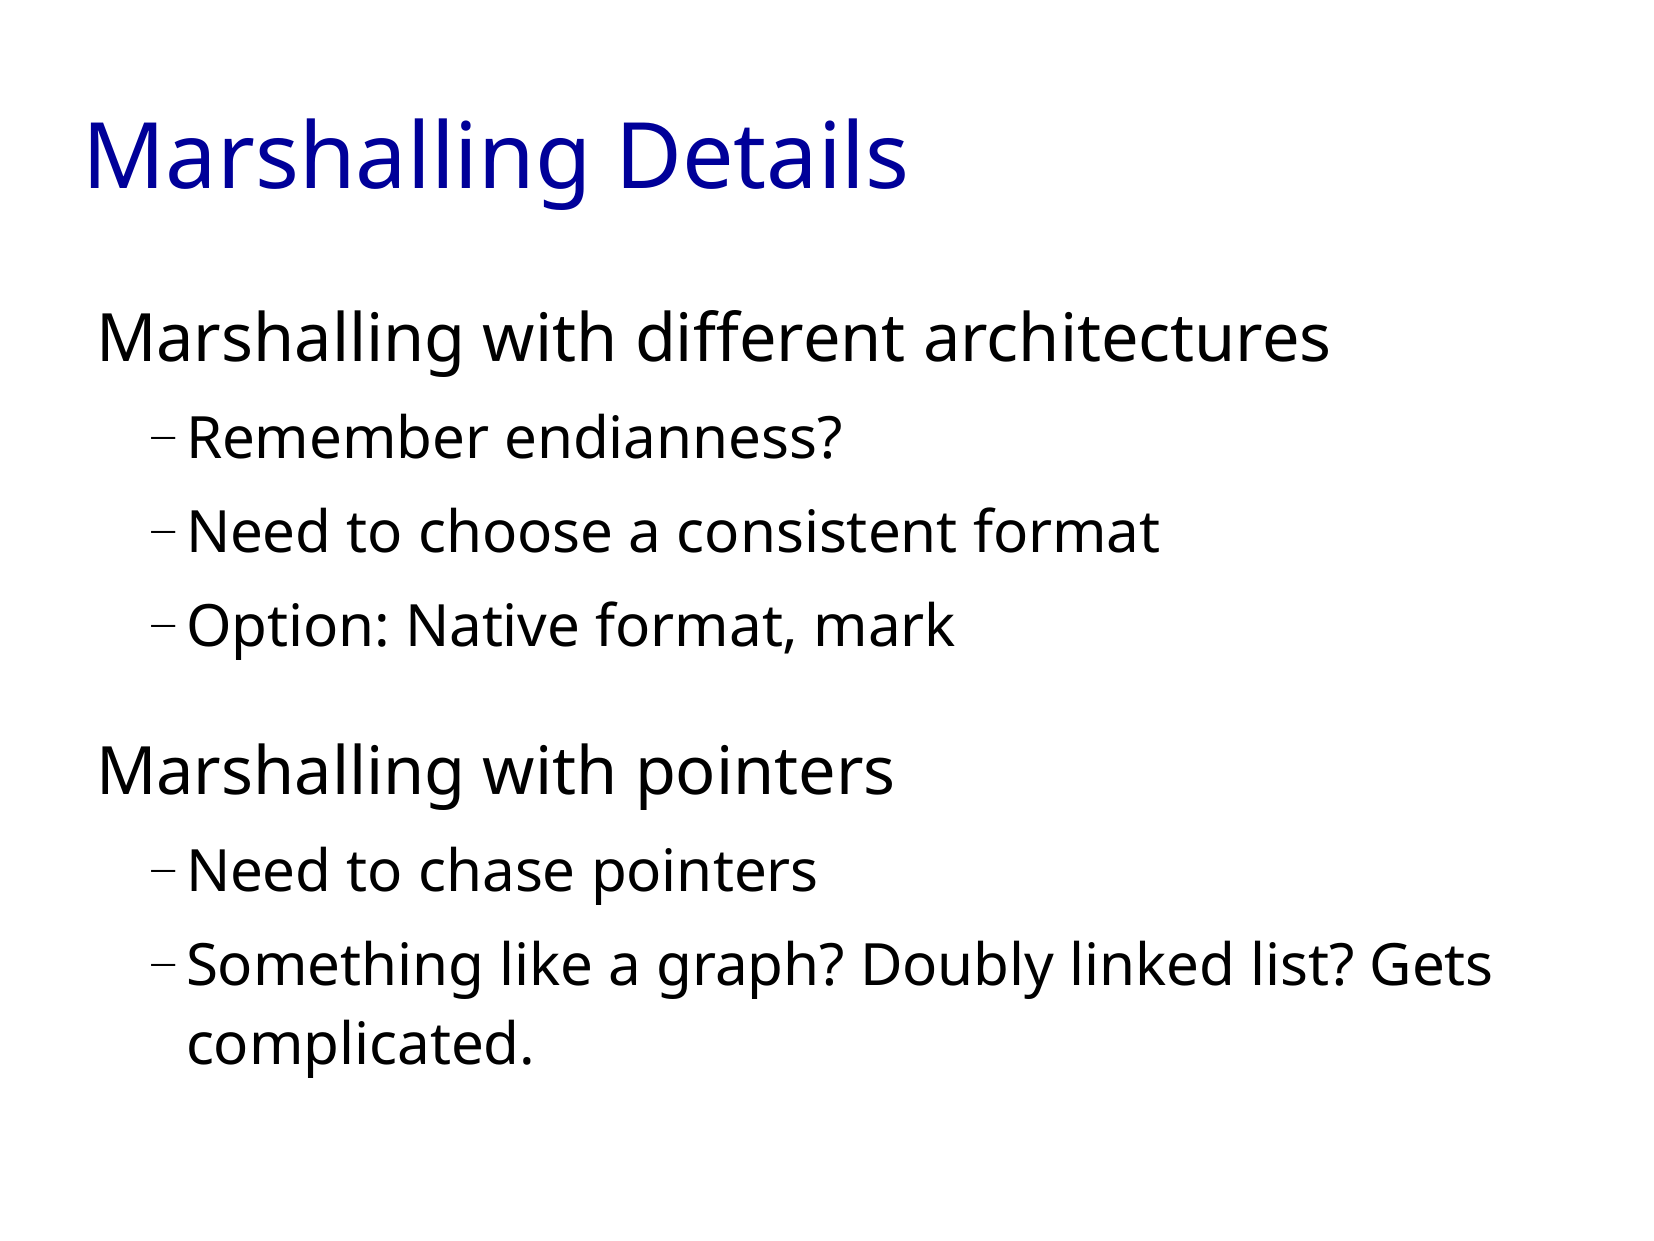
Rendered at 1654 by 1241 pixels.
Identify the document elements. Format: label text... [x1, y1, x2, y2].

title Marshalling Details [82, 49, 1571, 257]
list Marshalling with different architectures Remember endianness? Need to choose a consistent format Option: Native format, mark Marshalling with pointers Need to chase pointers Something like a graph? Doubly linked list? Gets complicated. [60, 290, 1571, 1096]
